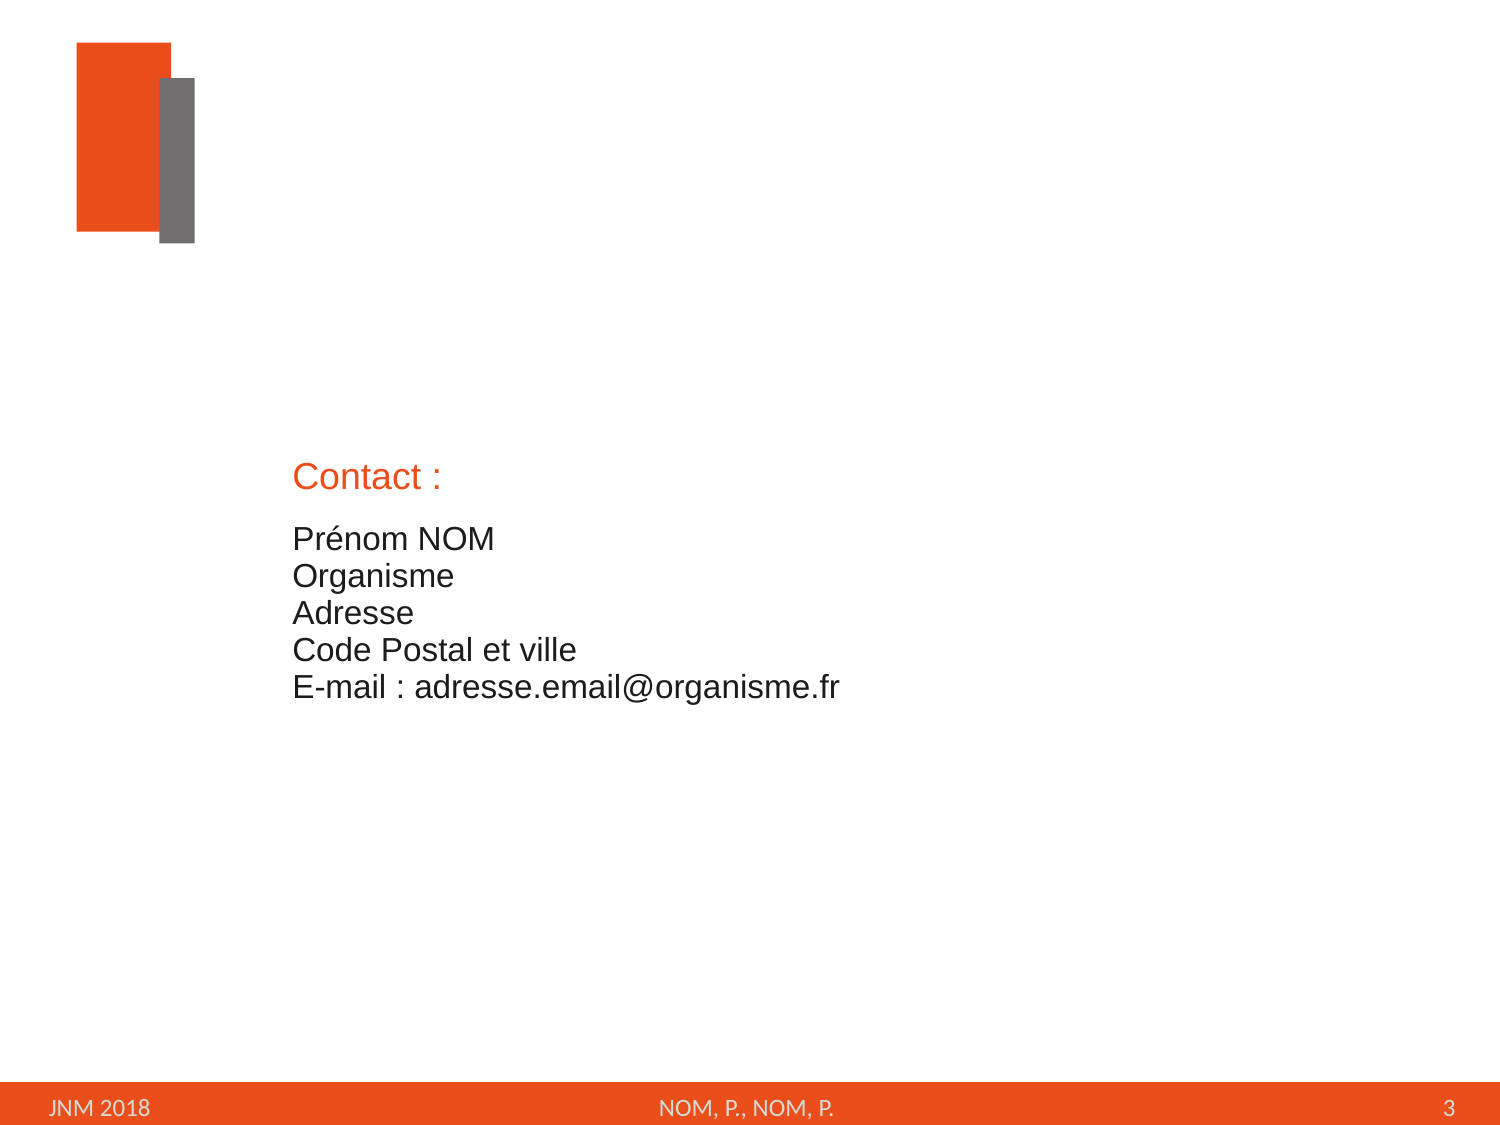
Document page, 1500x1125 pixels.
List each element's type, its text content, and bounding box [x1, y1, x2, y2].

text_box Prénom NOM Organisme Adresse Code Postal et ville E-mail : adresse.email@organisme.fr [277, 513, 1128, 715]
